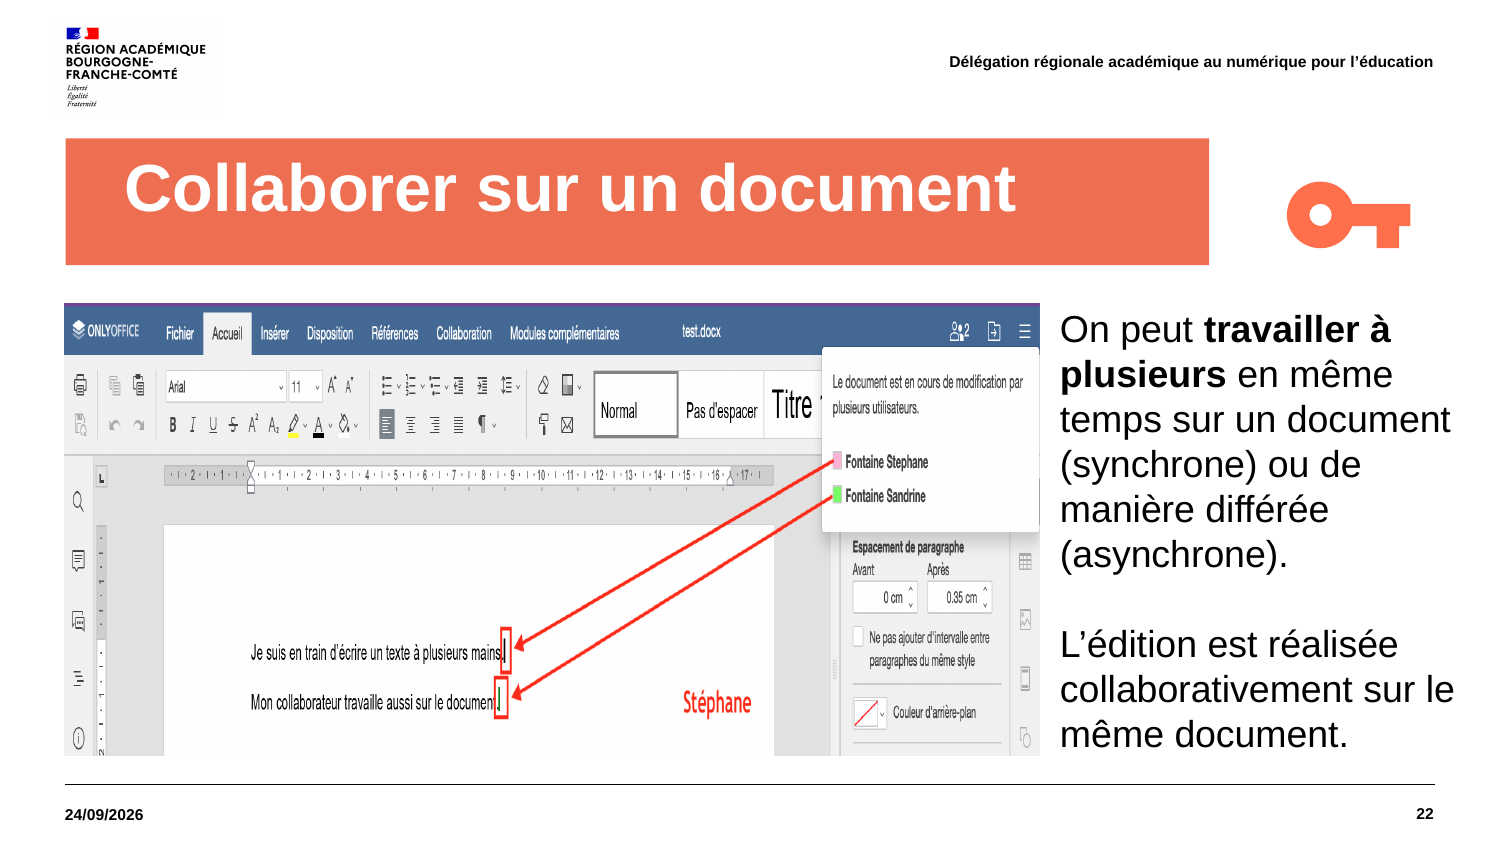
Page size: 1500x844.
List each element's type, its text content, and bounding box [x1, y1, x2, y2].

text_box 08/06/2021 [64, 786, 251, 843]
picture [64, 303, 1040, 756]
text_box Délégation régionale académique au numérique pour l’éducation [470, 32, 1434, 90]
text_box <numéro> [1213, 784, 1434, 843]
picture [55, 16, 217, 118]
text_box [1286, 181, 1411, 249]
text_box On peut travailler à plusieurs en même temps sur un document (synchrone) ou de manière différée (asynchrone). L’édition est réalisée collaborativement sur le même document. [1045, 297, 1500, 768]
text_box Collaborer sur un document [65, 138, 1210, 266]
